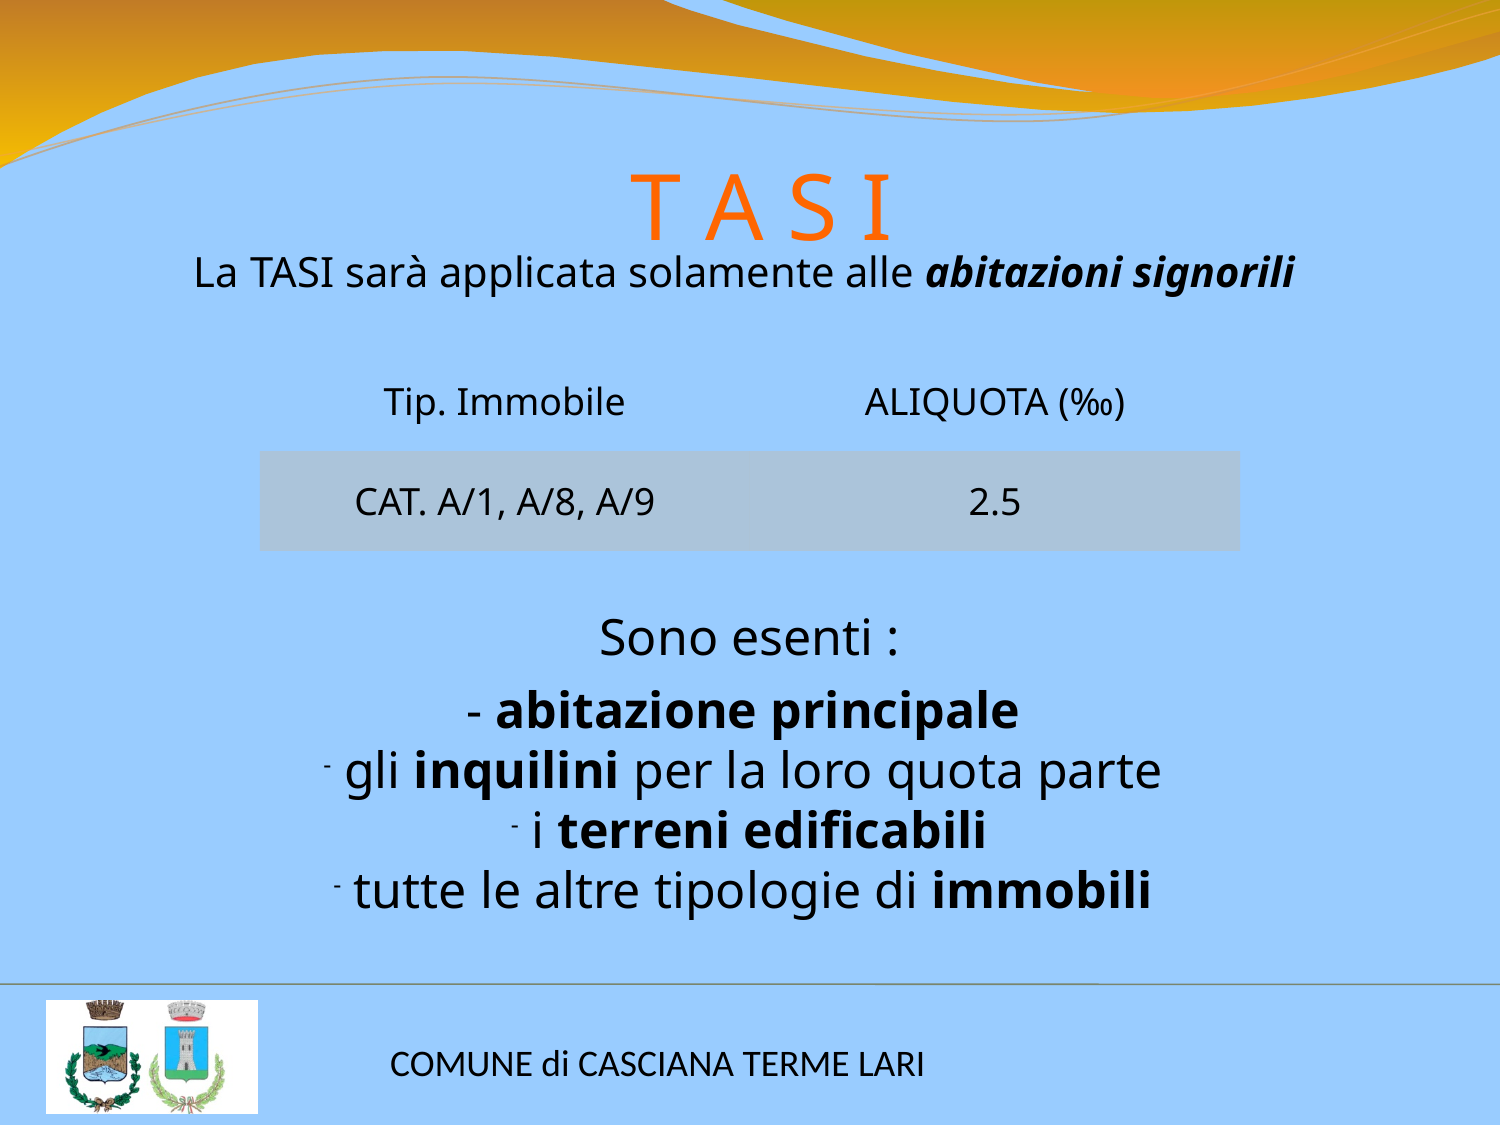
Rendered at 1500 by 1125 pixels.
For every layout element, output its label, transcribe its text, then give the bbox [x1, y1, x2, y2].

table_cell 2.5 [750, 451, 1240, 551]
picture [46, 1000, 258, 1114]
title T A S I [519, 128, 981, 238]
table_header ALIQUOTA (‰) [750, 352, 1240, 451]
text_box La TASI sarà applicata solamente alle abitazioni signorili Sono esenti : - abitazione principale gli inquilini per la loro quota parte i terreni edificabili tutte le altre tipologie di immobili [58, 238, 1442, 1016]
text_box COMUNE di CASCIANA TERME LARI [374, 1031, 1500, 1092]
table_header Tip. Immobile [260, 352, 750, 451]
table_cell CAT. A/1, A/8, A/9 [260, 451, 750, 551]
